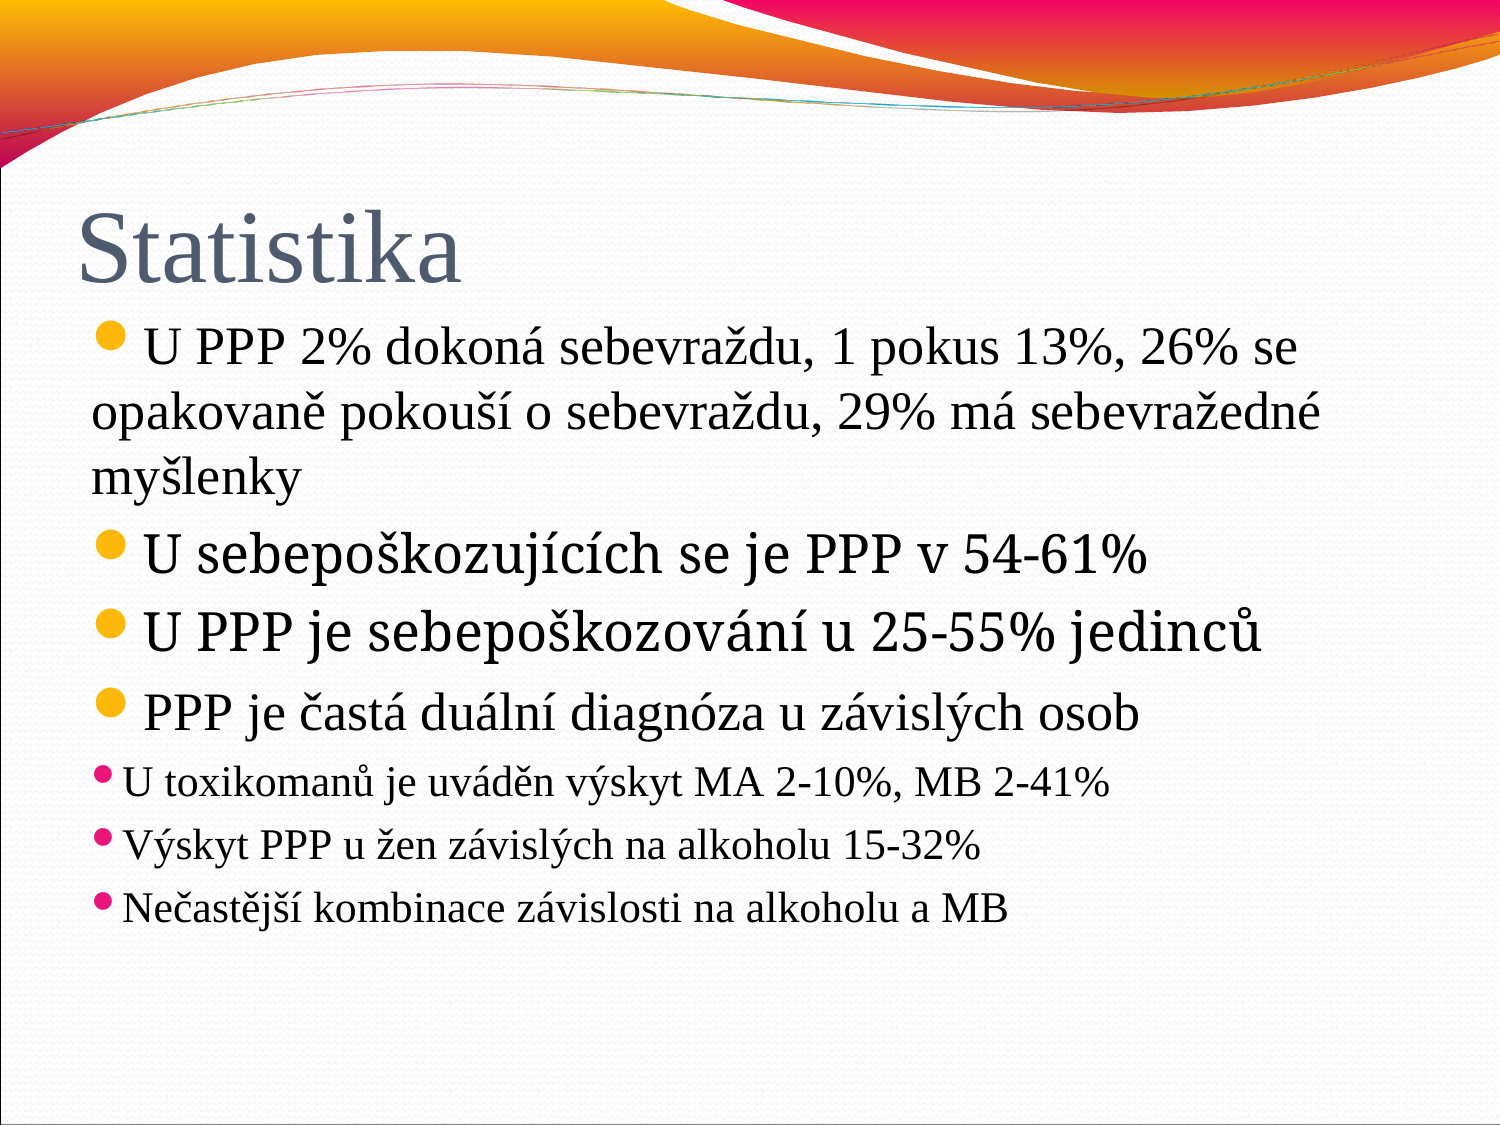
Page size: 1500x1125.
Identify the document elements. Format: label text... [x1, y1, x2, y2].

list U PPP 2% dokoná sebevraždu, 1 pokus 13%, 26% se opakovaně pokouší o sebevraždu, 29% má sebevražedné myšlenky U sebepoškozujících se je PPP v 54-61% U PPP je sebepoškozování u 25-55% jedinců PPP je častá duální diagnóza u závislých osob U toxikomanů je uváděn výskyt MA 2-10%, MB 2-41% Výskyt PPP u žen závislých na alkoholu 15-32% Nečastější kombinace závislosti na alkoholu a MB [76, 302, 1427, 1023]
title Statistika [75, 115, 1426, 304]
